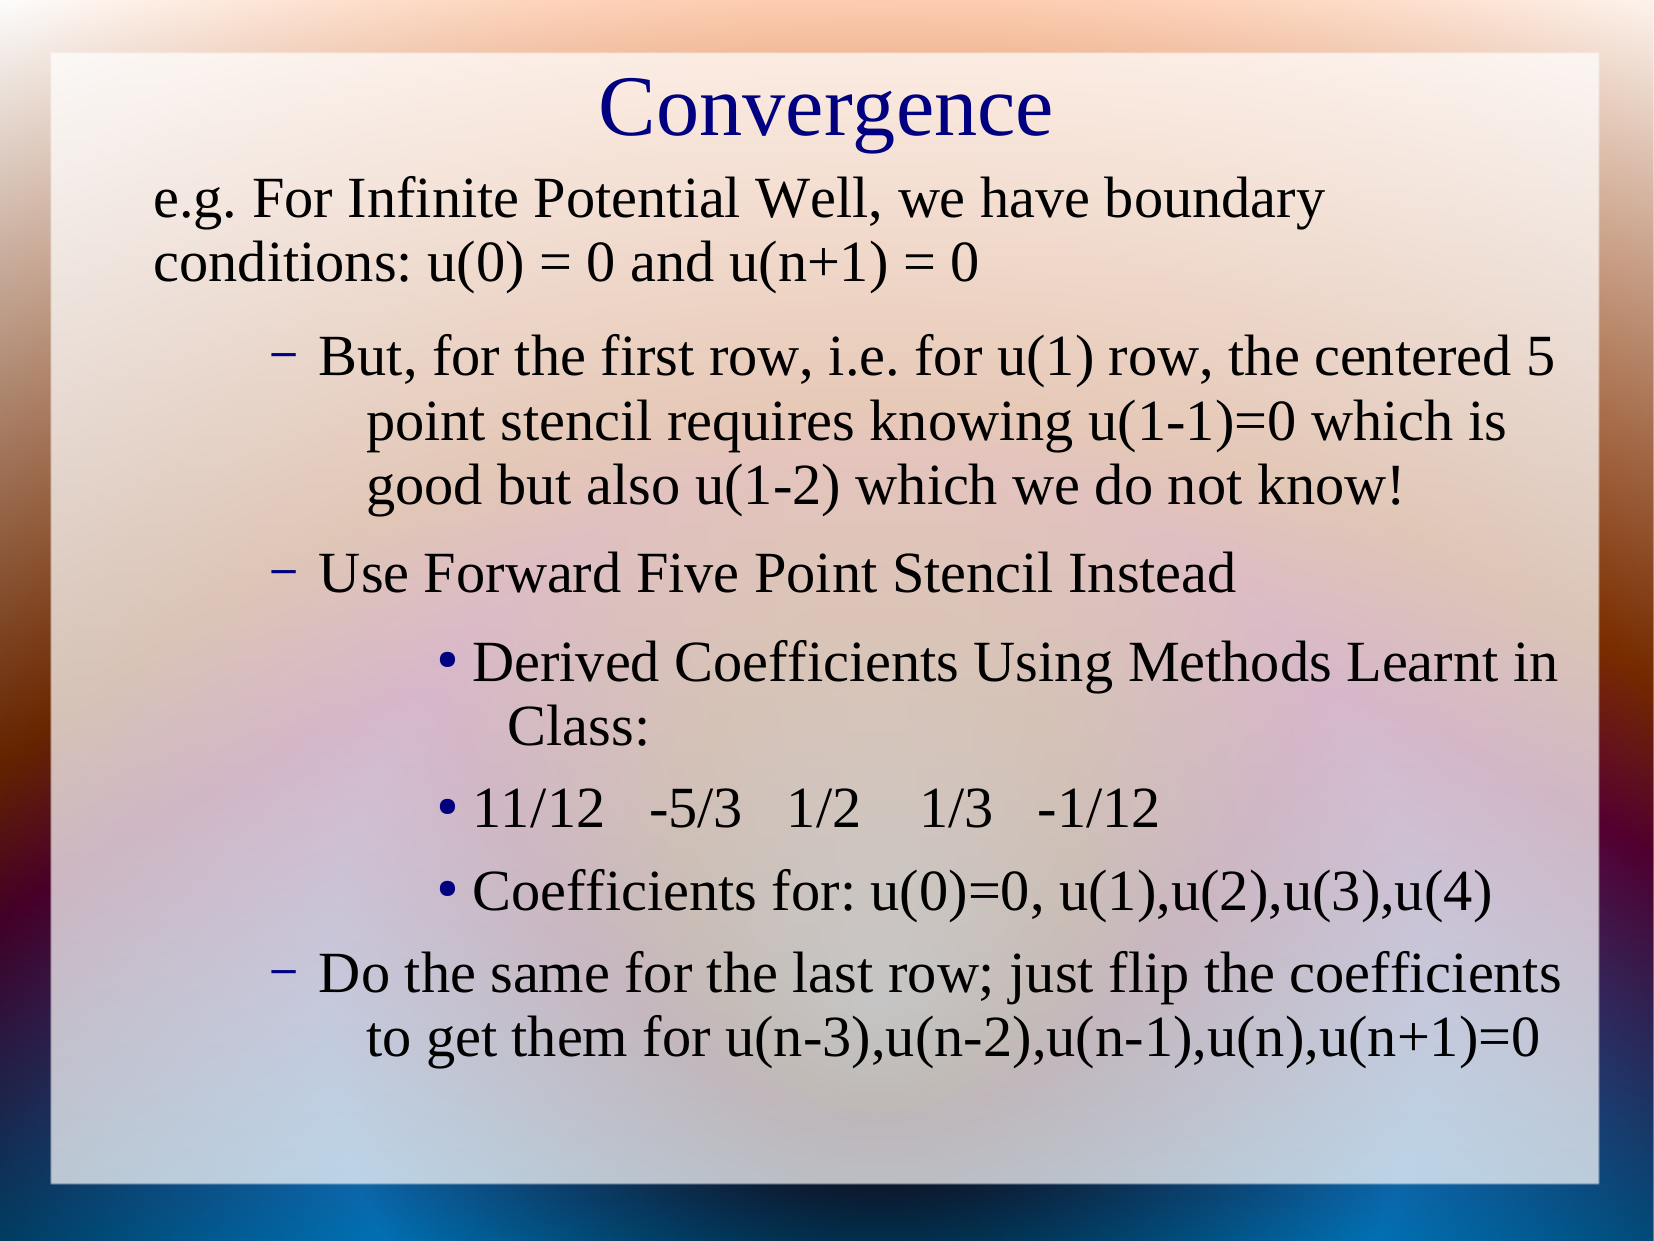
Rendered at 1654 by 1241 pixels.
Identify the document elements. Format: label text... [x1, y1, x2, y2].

list e.g. For Infinite Potential Well, we have boundary conditions: u(0) = 0 and u(n+1) = 0 But, for the first row, i.e. for u(1) row, the centered 5 point stencil requires knowing u(1-1)=0 which is good but also u(1-2) which we do not know! Use Forward Five Point Stencil Instead Derived Coefficients Using Methods Learnt in Class: 11/12 -5/3 1/2 1/3 -1/12 Coefficients for: u(0)=0, u(1),u(2),u(3),u(4) Do the same for the last row; just flip the coefficients to get them for u(n-3),u(n-2),u(n-1),u(n),u(n+1)=0 [82, 165, 1571, 1147]
title Convergence [82, 2, 1571, 165]
picture [0, 0, 1654, 1241]
